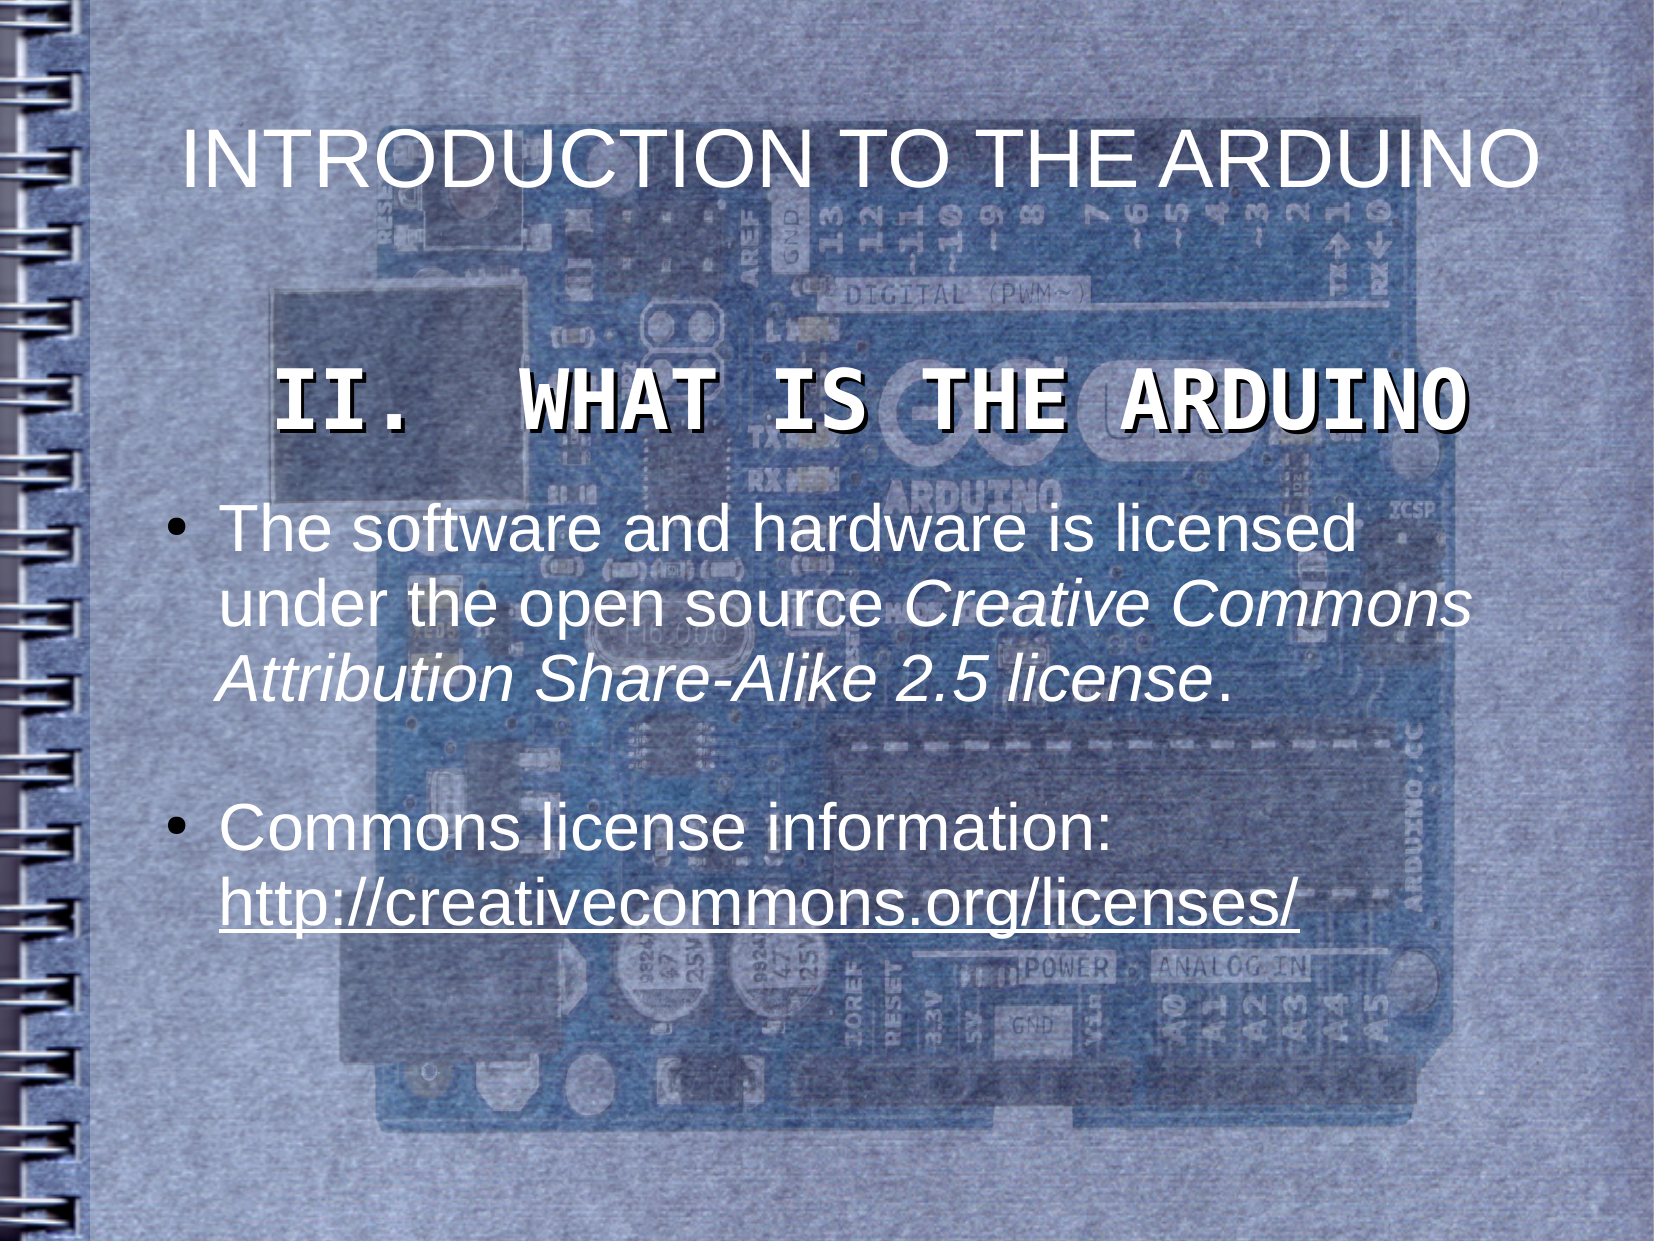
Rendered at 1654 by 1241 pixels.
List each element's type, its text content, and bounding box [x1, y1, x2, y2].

picture [0, 0, 1654, 1241]
text_box II. WHAT IS THE ARDUINO The software and hardware is licensed under the open source Creative Commons Attribution Share-Alike 2.5 license. Commons license information: http://creativecommons.org/licenses/ [150, 345, 1591, 1126]
text_box INTRODUCTION TO THE ARDUINO [165, 75, 1561, 286]
